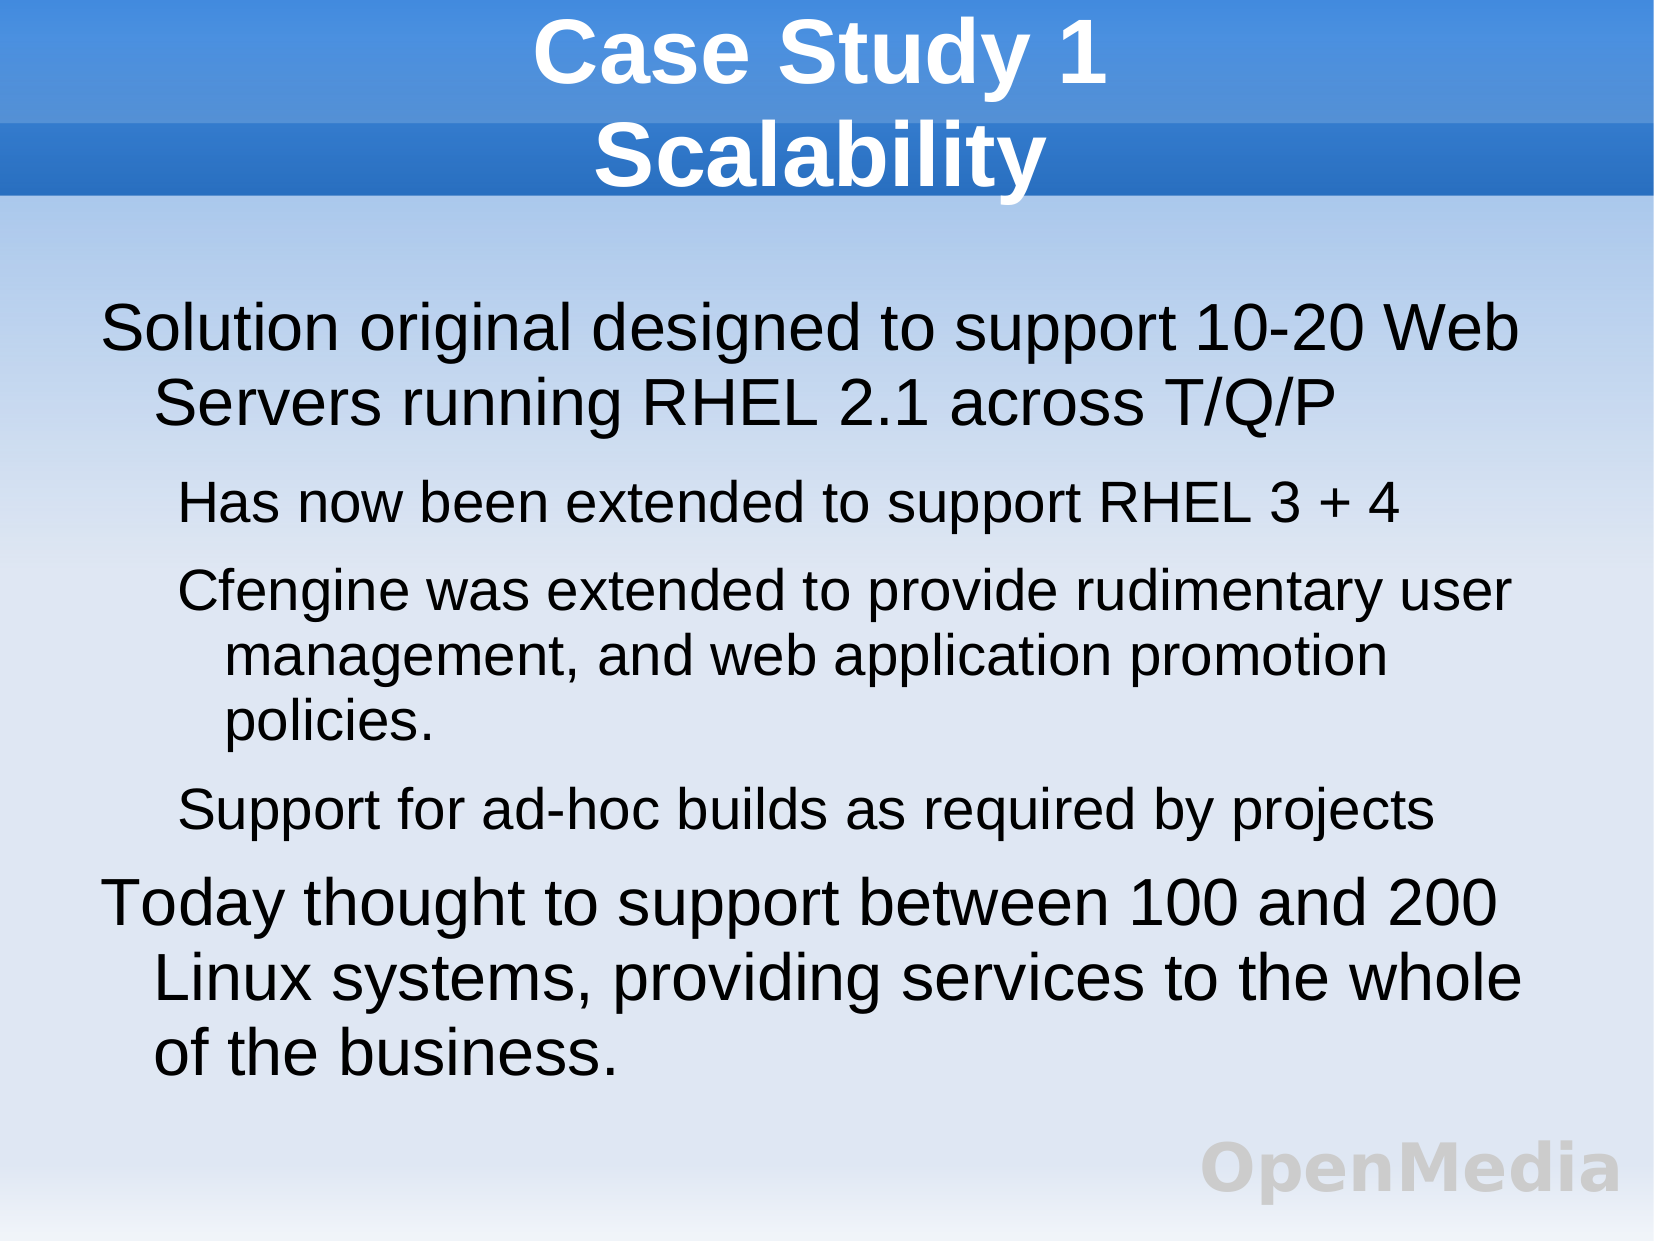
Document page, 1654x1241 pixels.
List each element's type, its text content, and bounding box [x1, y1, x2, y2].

picture [0, 0, 1654, 1241]
title Case Study 1 Scalability [76, 1, 1565, 207]
list Solution original designed to support 10-20 Web Servers running RHEL 2.1 across T/Q/P Has now been extended to support RHEL 3 + 4 Cfengine was extended to provide rudimentary user management, and web application promotion policies. Support for ad-hoc builds as required by projects Today thought to support between 100 and 200 Linux systems, providing services to the whole of the business. [82, 290, 1571, 1094]
